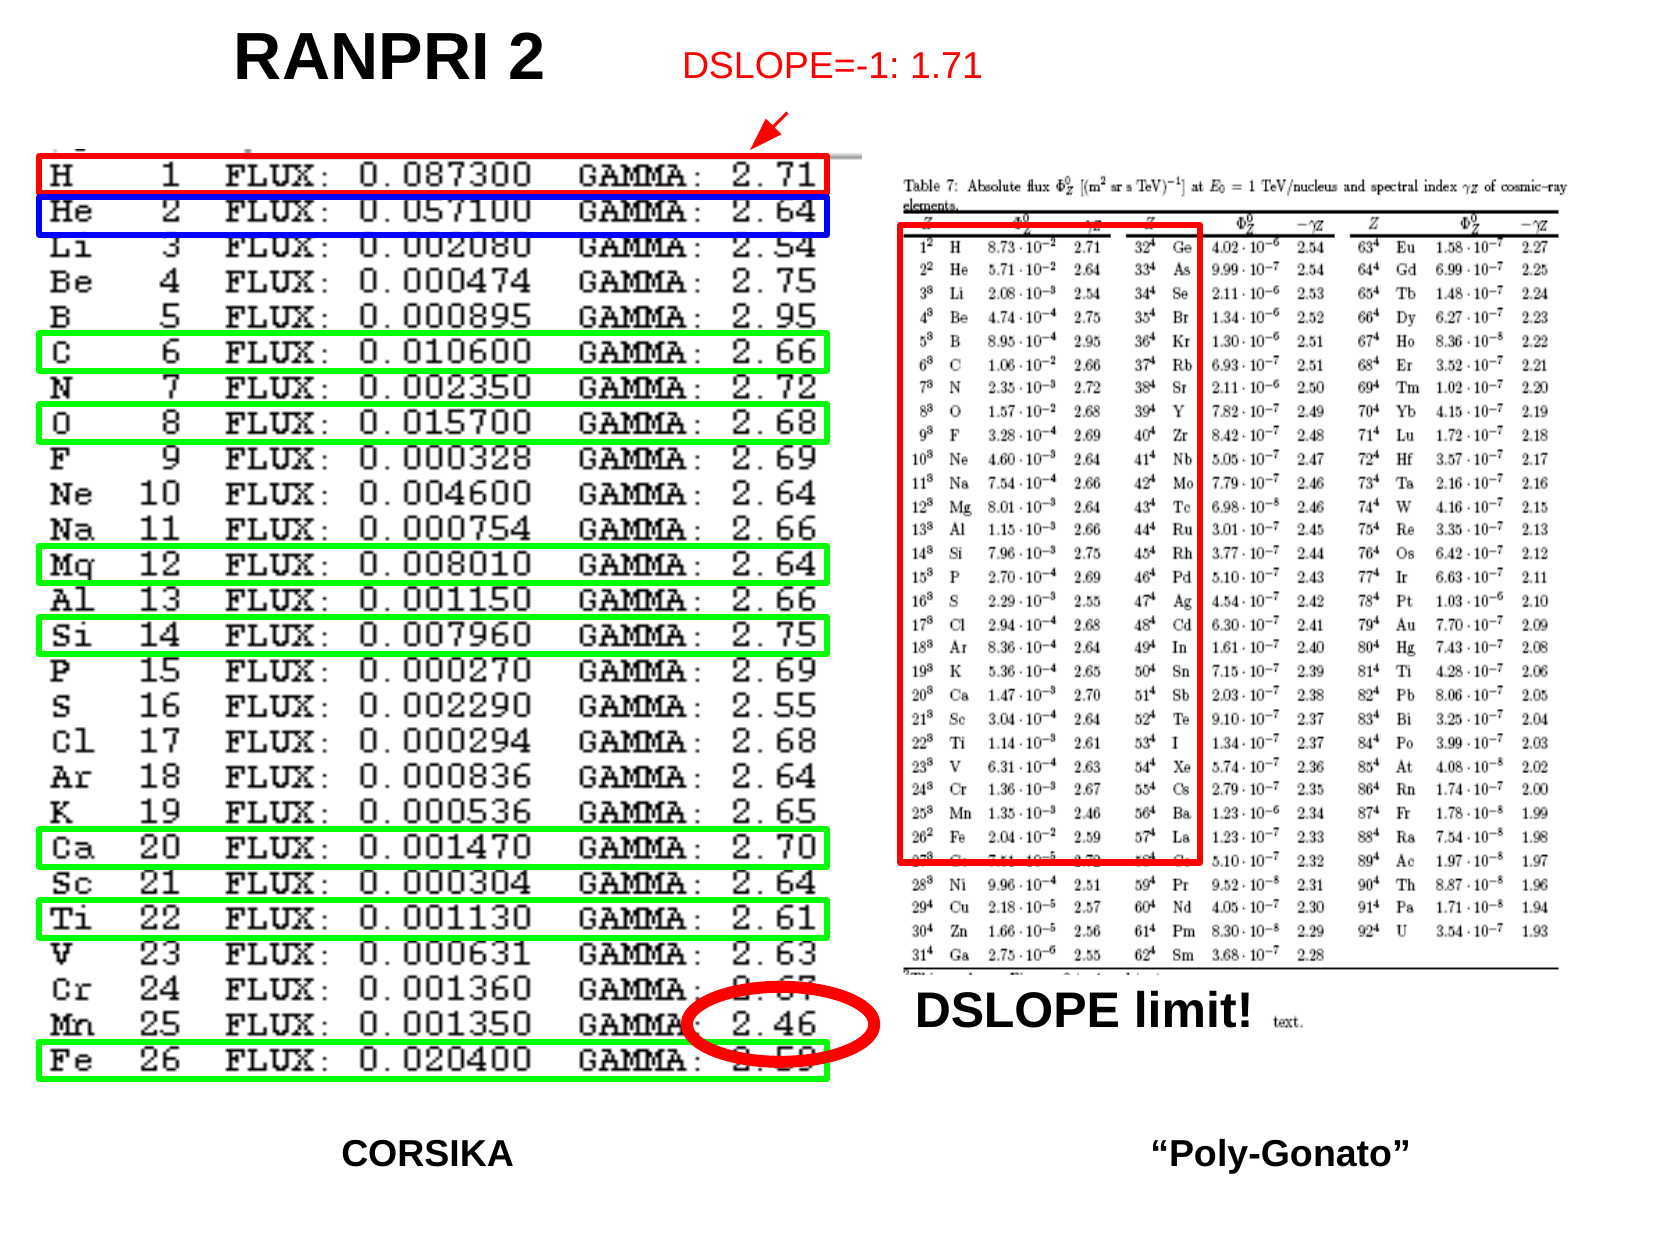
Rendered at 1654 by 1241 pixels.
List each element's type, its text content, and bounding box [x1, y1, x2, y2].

picture [719, 1045, 824, 1055]
picture [42, 832, 824, 864]
picture [42, 1045, 824, 1076]
picture [42, 903, 824, 935]
text_box RANPRI 2 [219, 11, 561, 128]
picture [42, 200, 824, 232]
text_box “Poly-Gonato” [1135, 1125, 1426, 1197]
picture [42, 549, 824, 580]
picture [42, 407, 824, 439]
text_box DSLOPE limit! [900, 975, 1268, 1066]
picture [693, 993, 868, 1049]
picture [42, 336, 824, 368]
picture [39, 149, 1613, 1088]
picture [42, 620, 824, 651]
picture [42, 159, 824, 190]
text_box DSLOPE=-1: 1.71 [667, 37, 993, 109]
text_box CORSIKA [326, 1125, 529, 1197]
